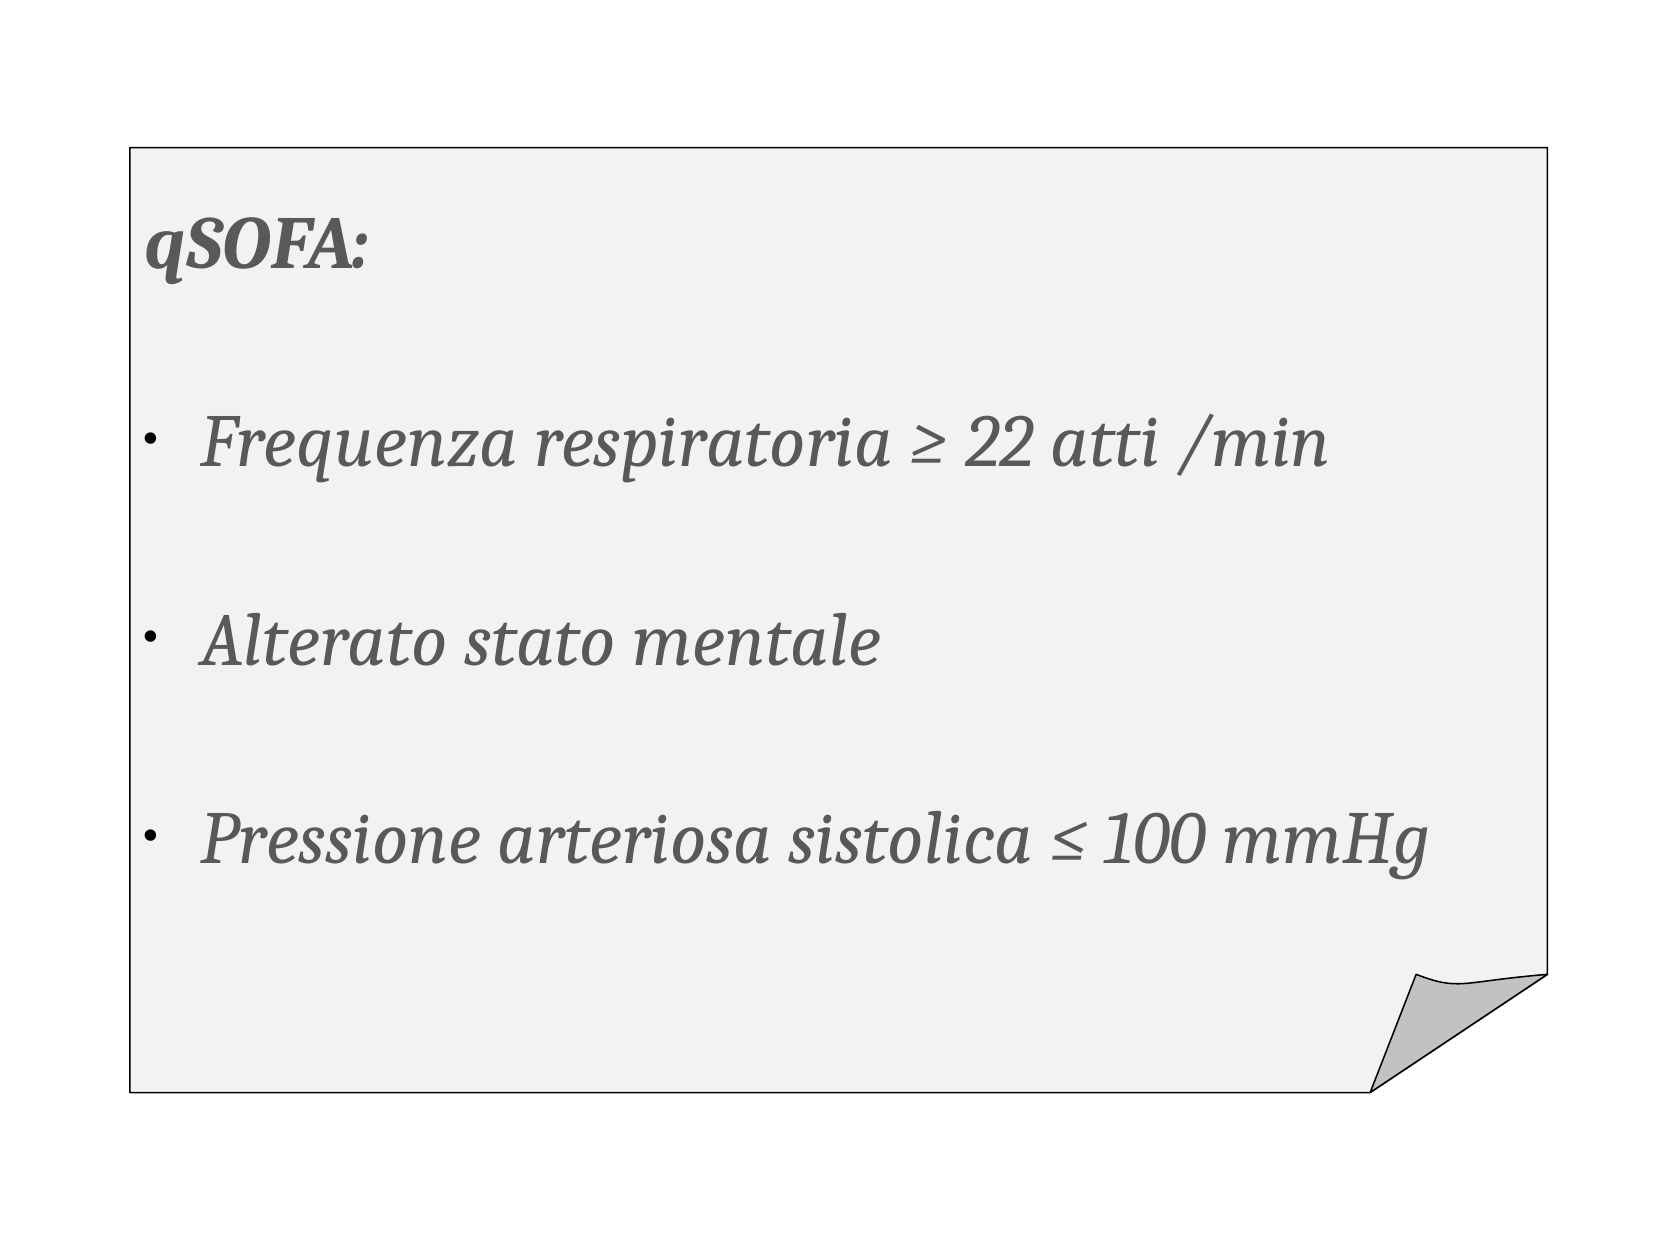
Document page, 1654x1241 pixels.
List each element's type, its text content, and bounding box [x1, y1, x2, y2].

text_box qSOFA: Frequenza respiratoria ≥ 22 atti /min Alterato stato mentale Pressione arteriosa sistolica ≤ 100 mmHg [129, 147, 1548, 1093]
